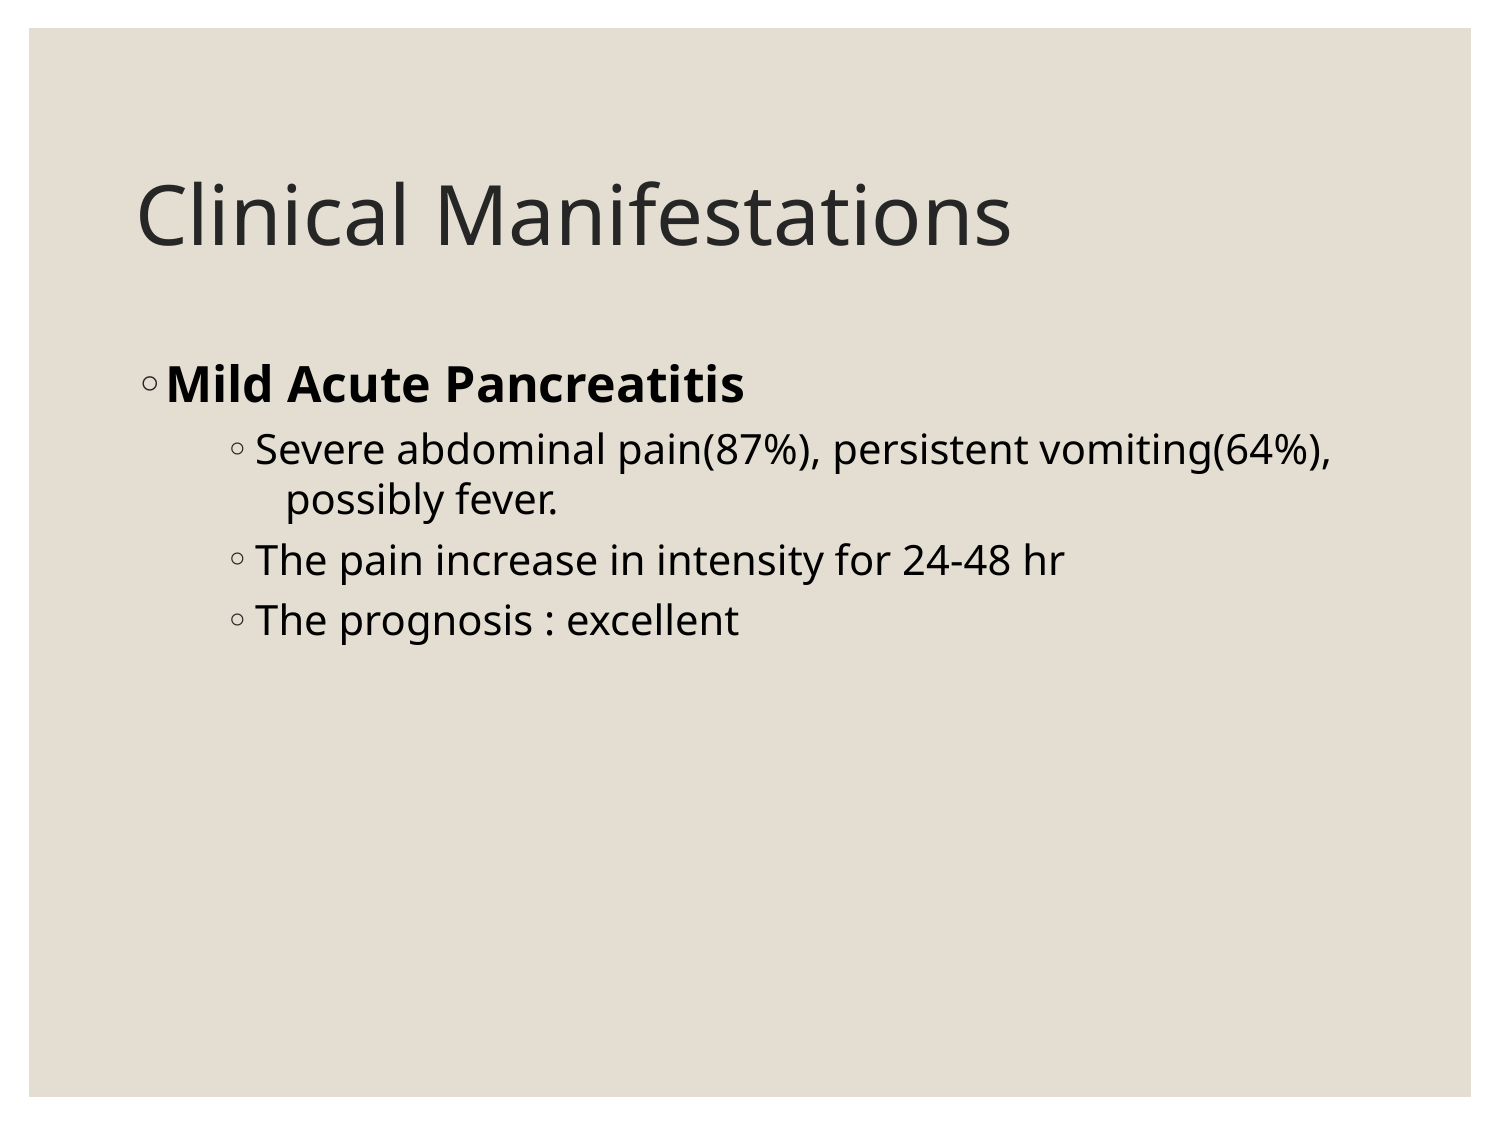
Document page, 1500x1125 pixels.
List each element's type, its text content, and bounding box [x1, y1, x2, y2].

list Mild Acute Pancreatitis Severe abdominal pain(87%), persistent vomiting(64%), possibly fever. The pain increase in intensity for 24-48 hr The prognosis : excellent [120, 345, 1436, 991]
title Clinical Manifestations [120, 105, 1380, 331]
